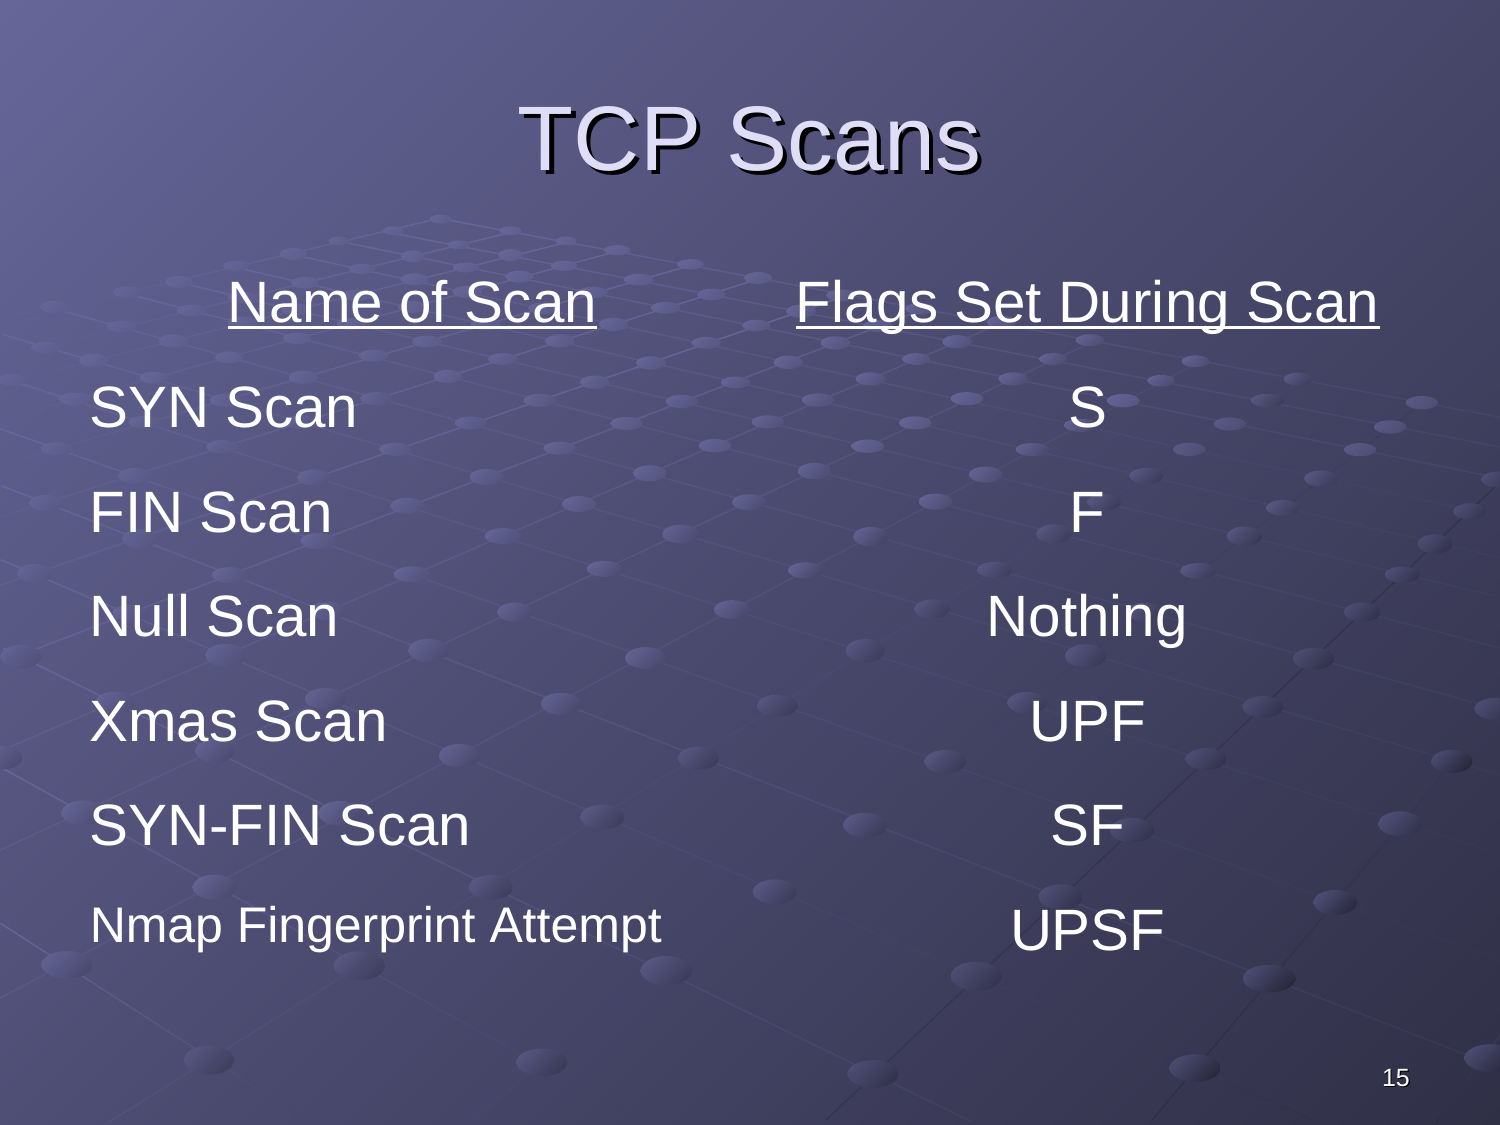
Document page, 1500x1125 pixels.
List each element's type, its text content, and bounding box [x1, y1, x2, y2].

text_box Name of Scan [75, 262, 751, 366]
text_box F [751, 472, 1426, 577]
text_box UPSF [751, 890, 1426, 1014]
text_box SYN Scan [75, 366, 751, 472]
text_box FIN Scan [75, 472, 751, 577]
text_box Xmas Scan [75, 681, 751, 786]
text_box Flags Set During Scan [751, 262, 1426, 366]
text_box Null Scan [75, 577, 751, 681]
text_box Nothing [751, 577, 1426, 681]
title TCP Scans [75, 45, 1426, 233]
text_box SF [751, 786, 1426, 890]
text_box Nmap Fingerprint Attempt [75, 890, 751, 1014]
text_box SYN-FIN Scan [75, 786, 751, 890]
text_box S [751, 366, 1426, 472]
text_box UPF [751, 681, 1426, 786]
